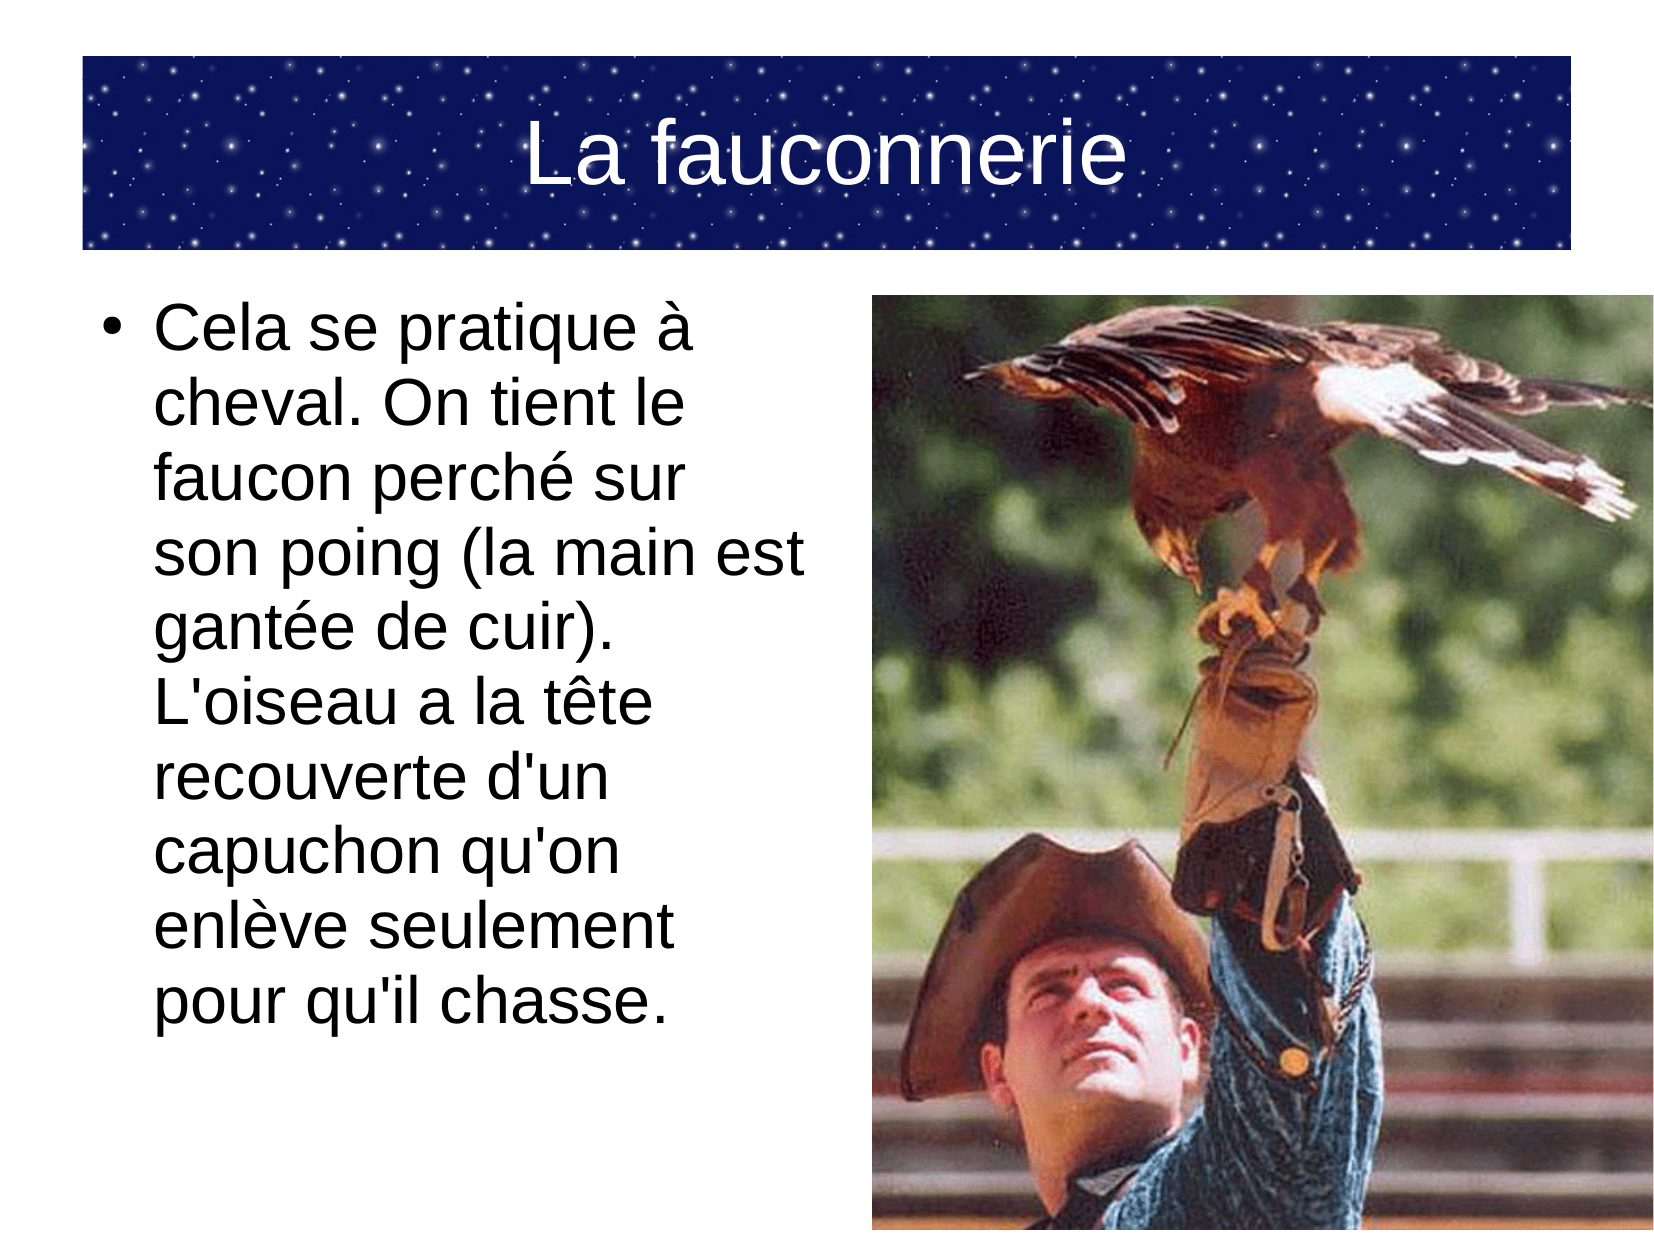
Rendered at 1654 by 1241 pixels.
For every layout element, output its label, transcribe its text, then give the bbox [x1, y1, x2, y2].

picture [872, 295, 1654, 1230]
list Cela se pratique à cheval. On tient le faucon perché sur son poing (la main est gantée de cuir). L'oiseau a la tête recouverte d'un capuchon qu'on enlève seulement pour qu'il chasse. [82, 290, 809, 1094]
title La fauconnerie [82, 56, 1571, 250]
